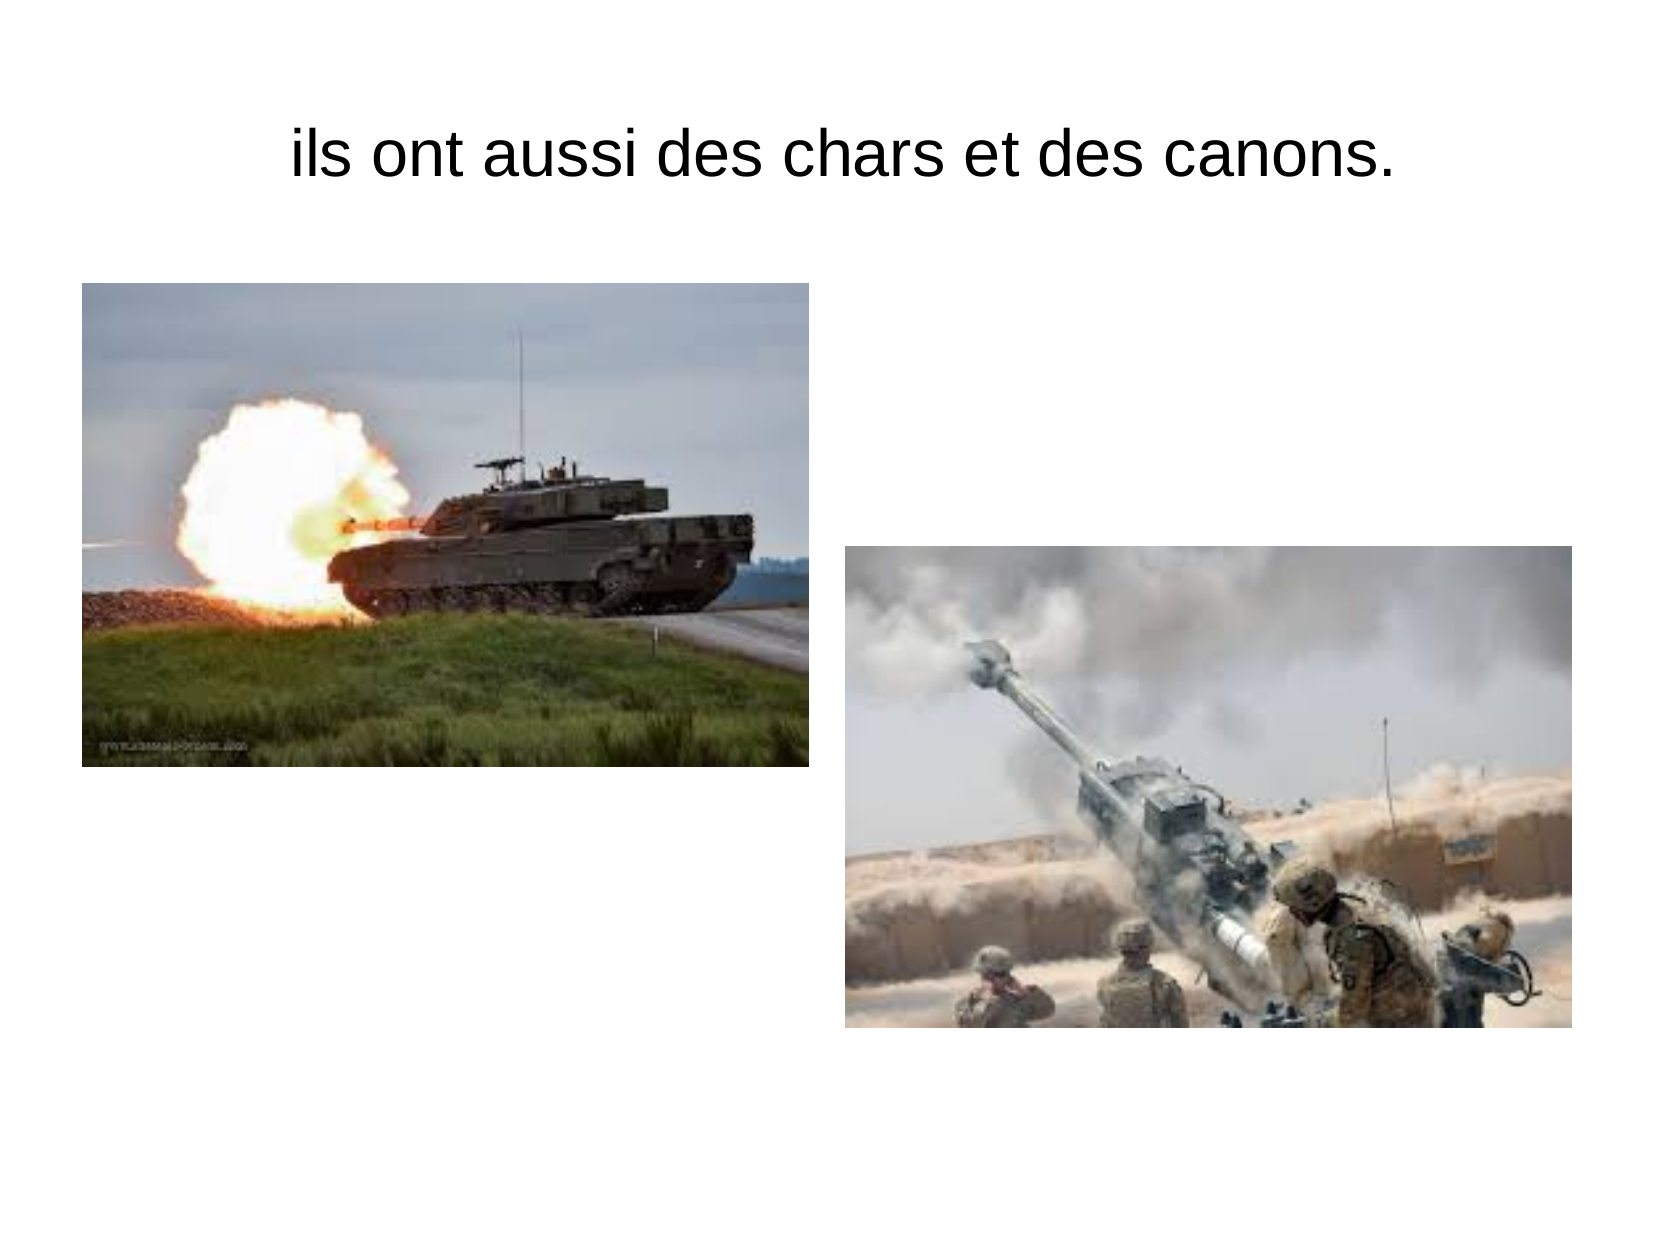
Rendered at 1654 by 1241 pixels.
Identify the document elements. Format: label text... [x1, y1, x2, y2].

title ils ont aussi des chars et des canons. [82, 49, 1571, 257]
picture [845, 546, 1572, 1028]
picture [82, 283, 809, 767]
